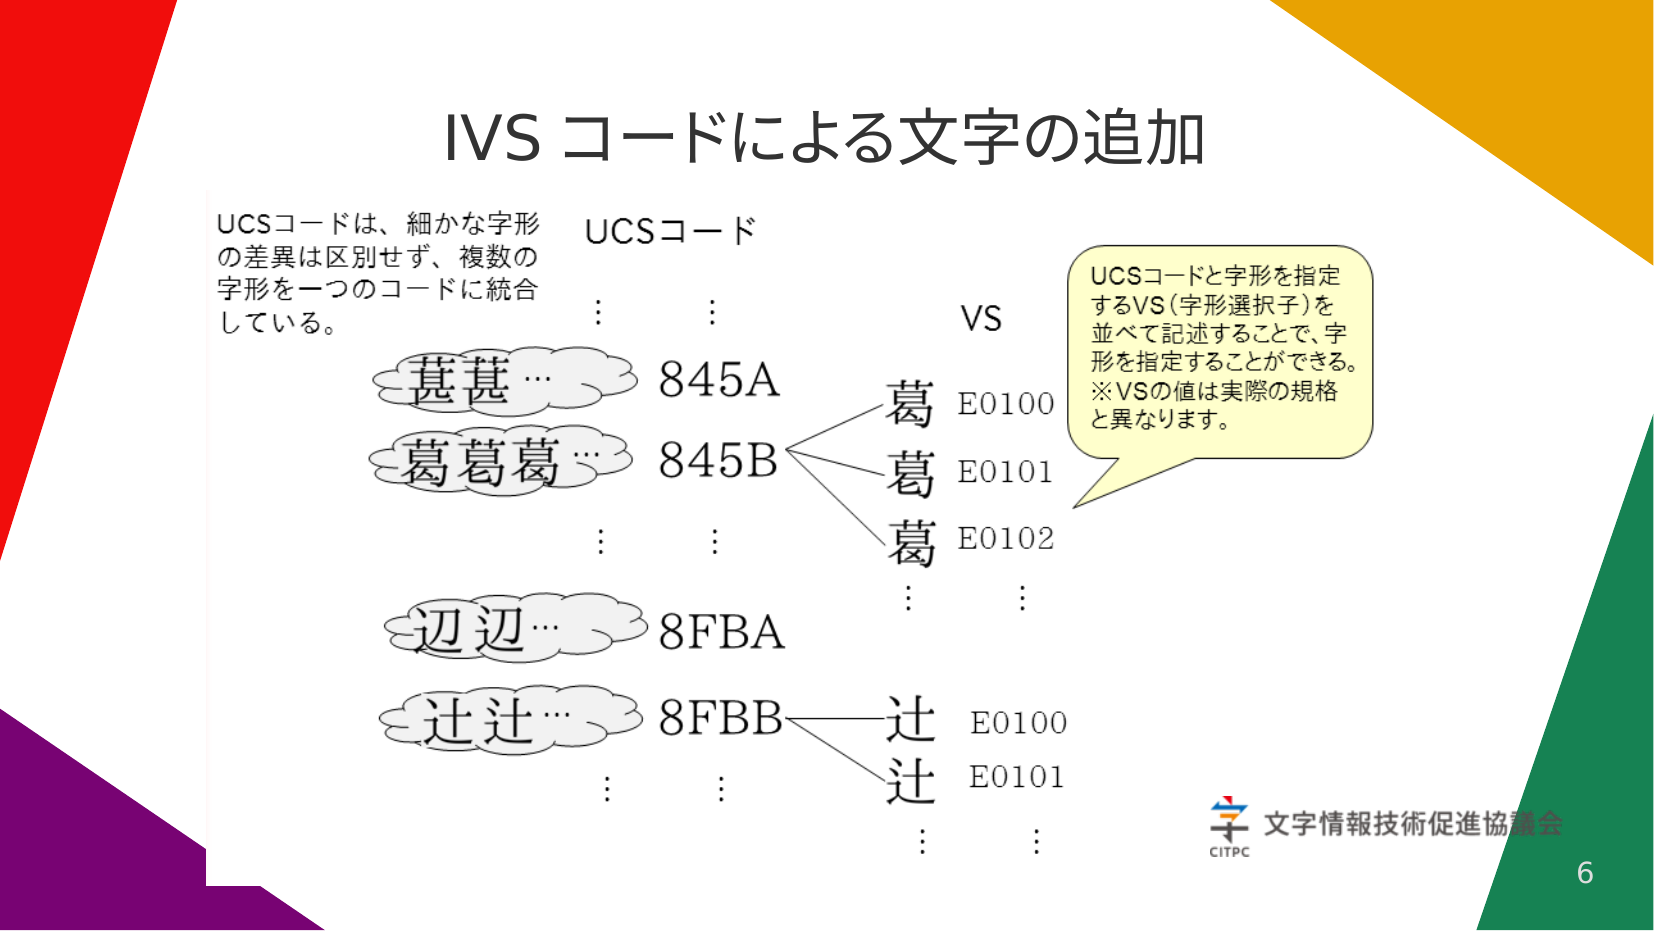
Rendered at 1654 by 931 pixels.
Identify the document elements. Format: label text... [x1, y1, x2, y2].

picture [206, 190, 1563, 886]
title IVSコードによる文字の追加 [118, 59, 1536, 207]
